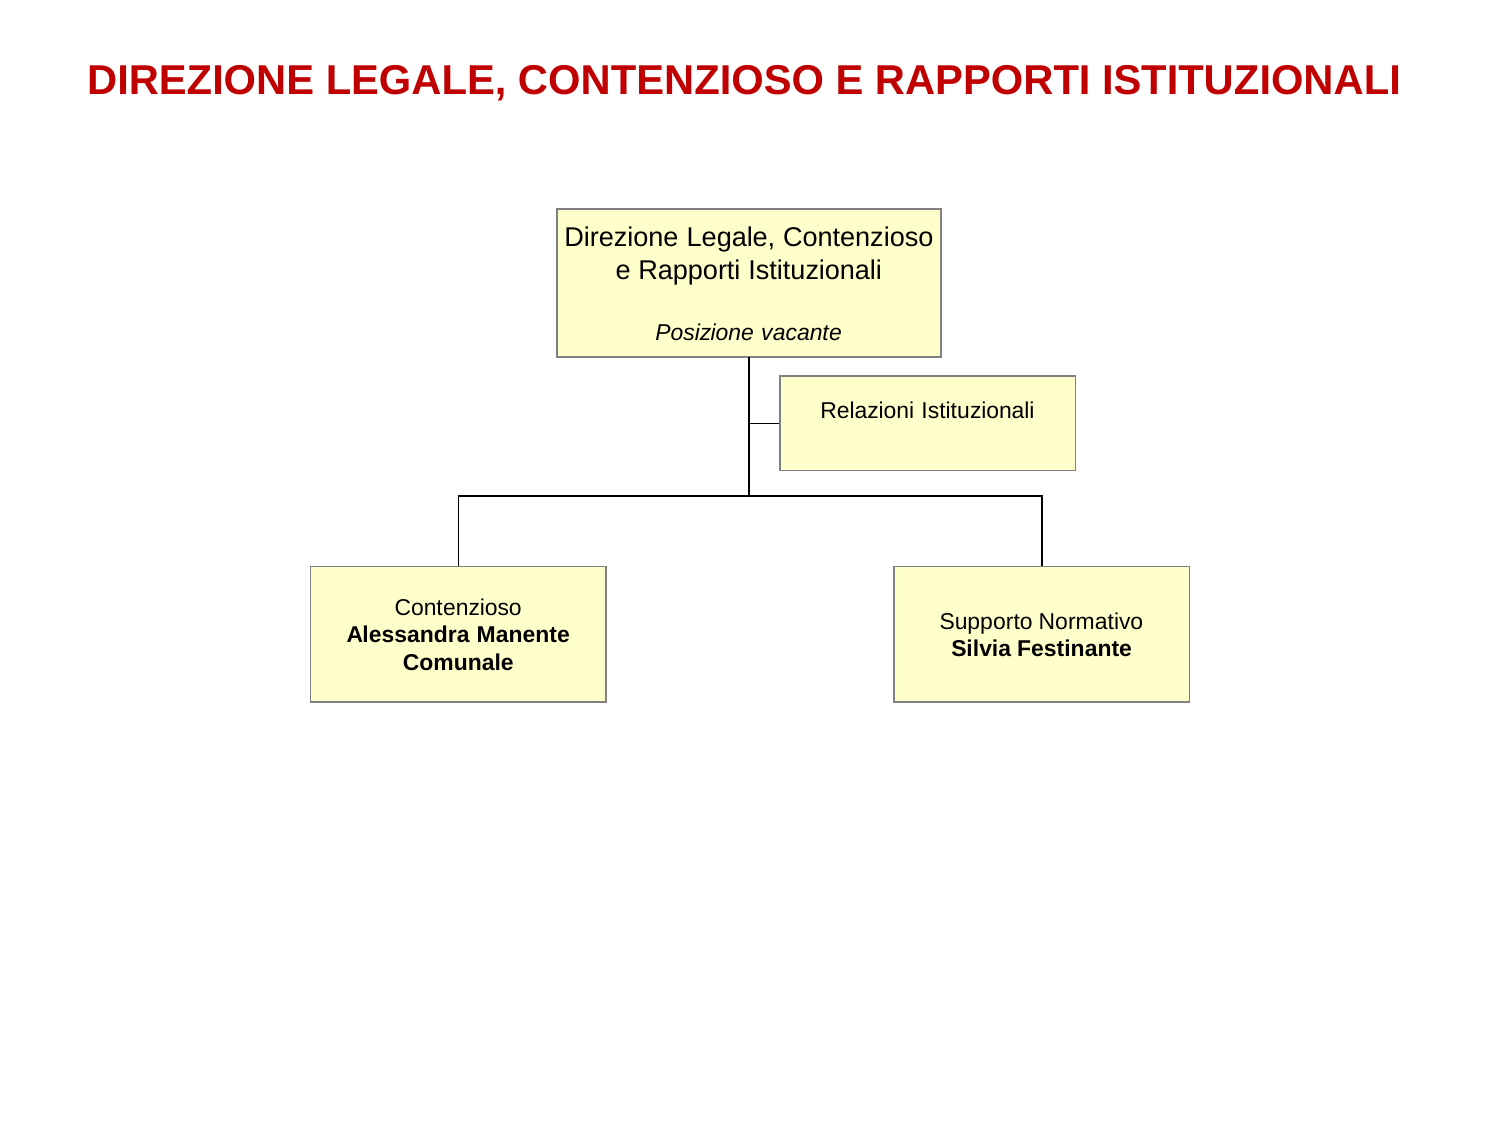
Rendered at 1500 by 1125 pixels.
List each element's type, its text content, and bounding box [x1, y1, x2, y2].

picture [309, 208, 1190, 703]
title DIREZIONE LEGALE, CONTENZIOSO E RAPPORTI ISTITUZIONALI [72, 45, 1462, 128]
